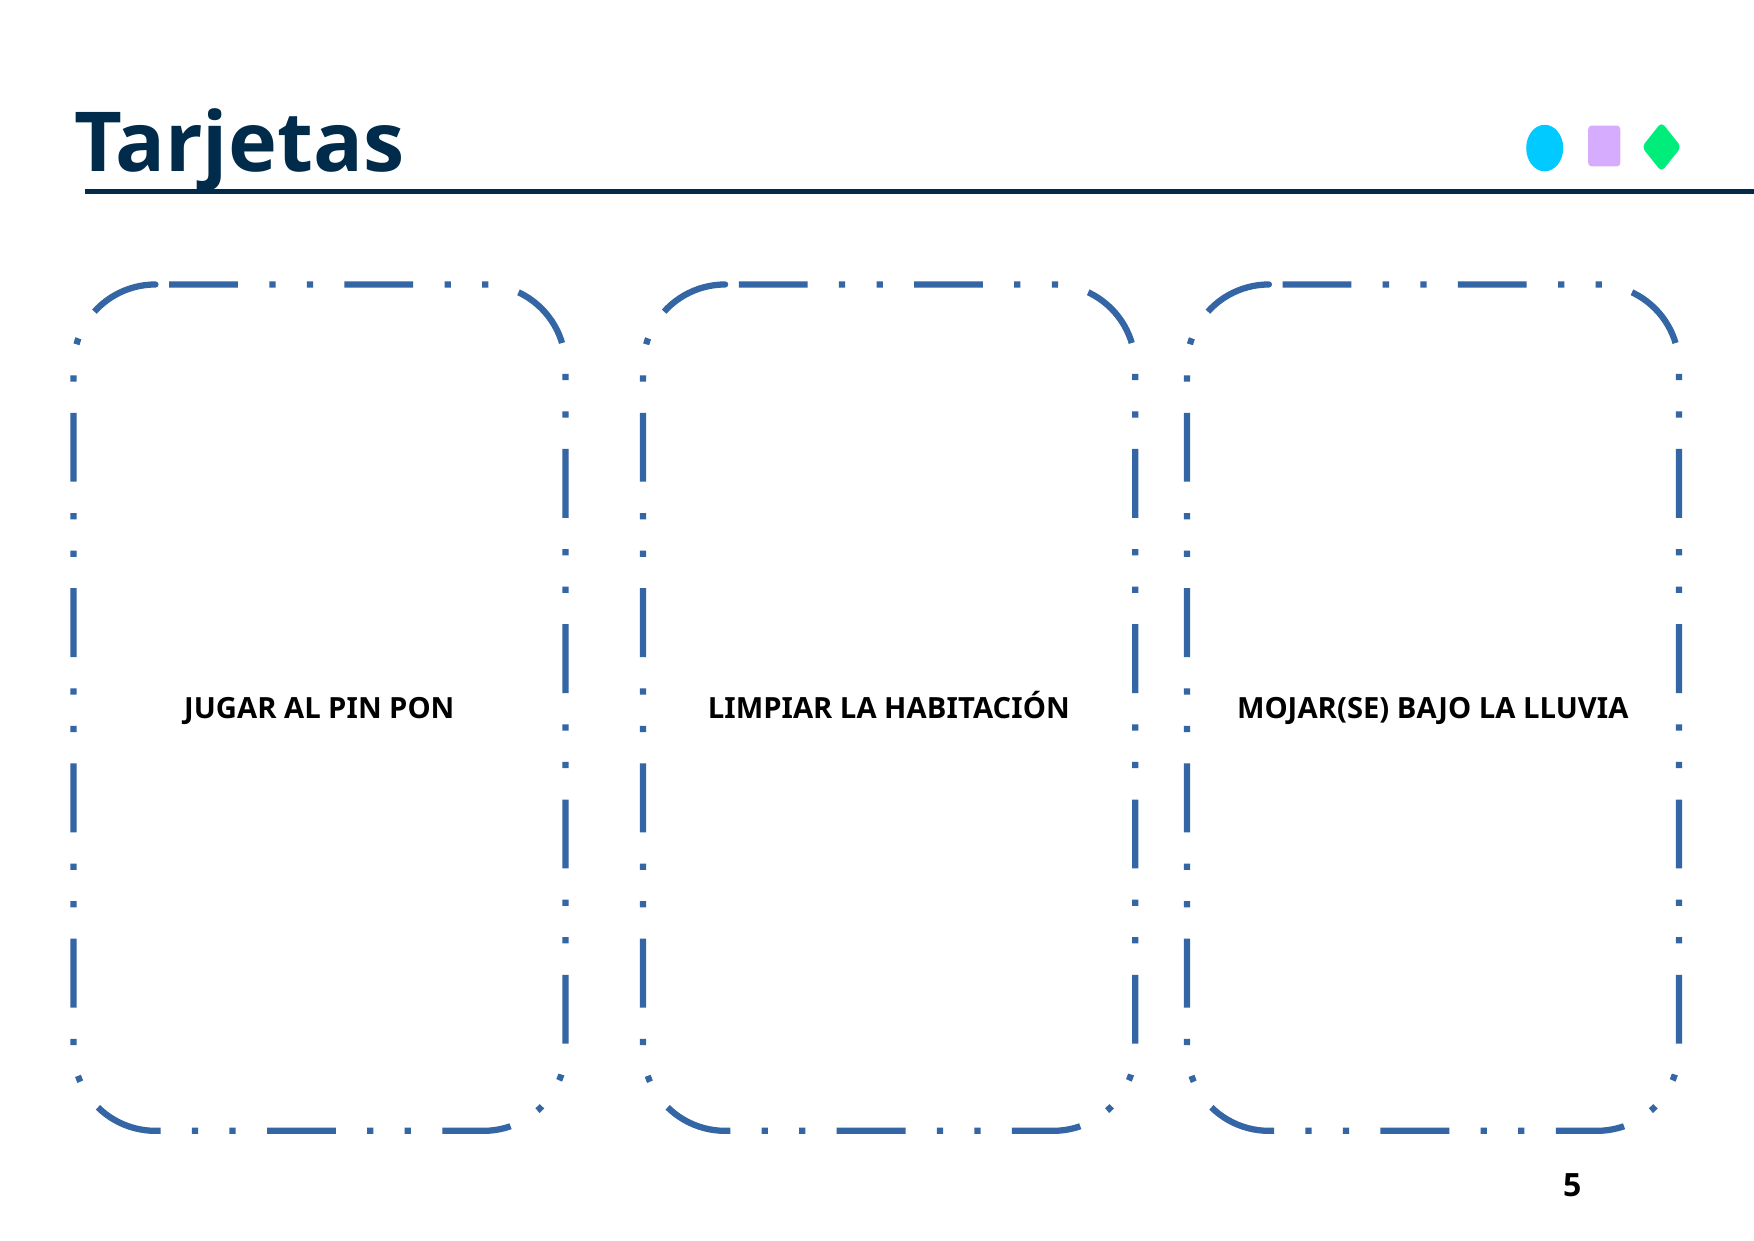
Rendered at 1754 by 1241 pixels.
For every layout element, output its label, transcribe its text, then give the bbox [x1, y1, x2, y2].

text_box LIMPIAR LA HABITACIÓN [643, 284, 1136, 1131]
title Tarjetas [74, 32, 1404, 196]
text_box MOJAR(SE) BAJO LA LLUVIA [1186, 284, 1679, 1131]
text_box JUGAR AL PIN PON [73, 284, 566, 1131]
